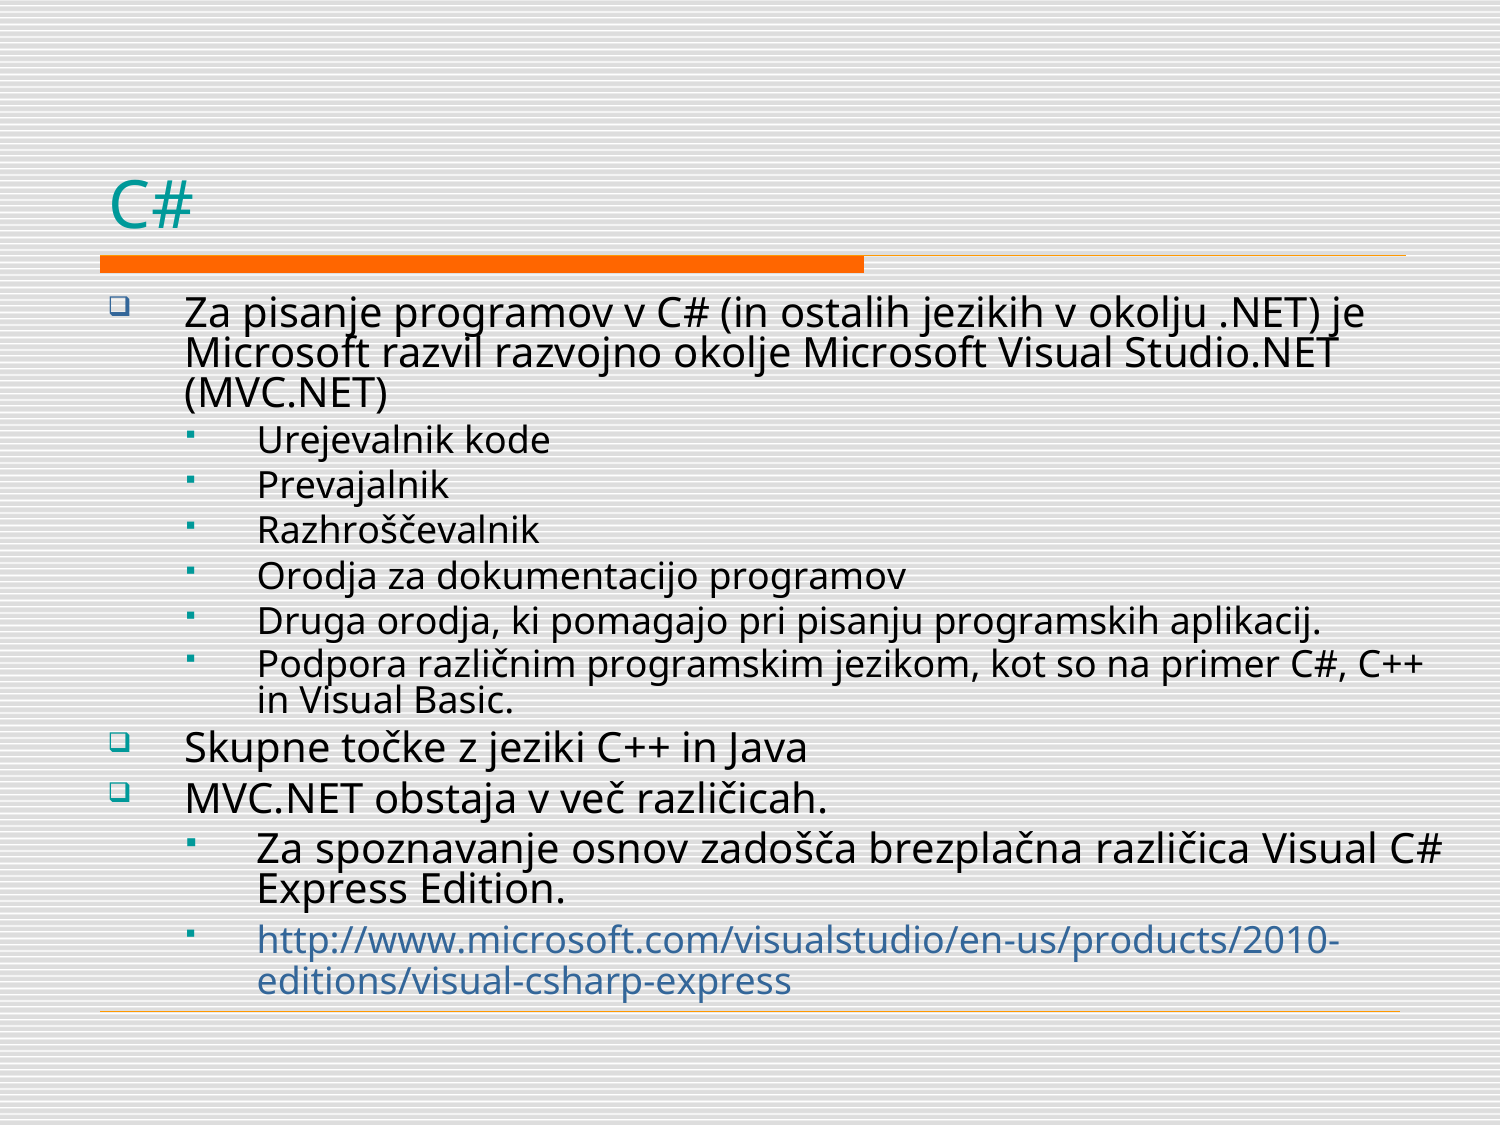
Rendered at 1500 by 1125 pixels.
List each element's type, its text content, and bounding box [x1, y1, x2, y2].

list Za pisanje programov v C# (in ostalih jezikih v okolju .NET) je Microsoft razvil razvojno okolje Microsoft Visual Studio.NET (MVC.NET) Urejevalnik kode Prevajalnik Razhroščevalnik Orodja za dokumentacijo programov Druga orodja, ki pomagajo pri pisanju programskih aplikacij. Podpora različnim programskim jezikom, kot so na primer C#, C++ in Visual Basic. Skupne točke z jeziki C++ in Java MVC.NET obstaja v več različicah. Za spoznavanje osnov zadošča brezplačna različica Visual C# Express Edition. http://www.microsoft.com/visualstudio/en-us/products/2010-editions/visual-csharp-express [92, 287, 1459, 1012]
picture [0, 0, 1500, 1125]
title C# [94, 49, 1407, 250]
